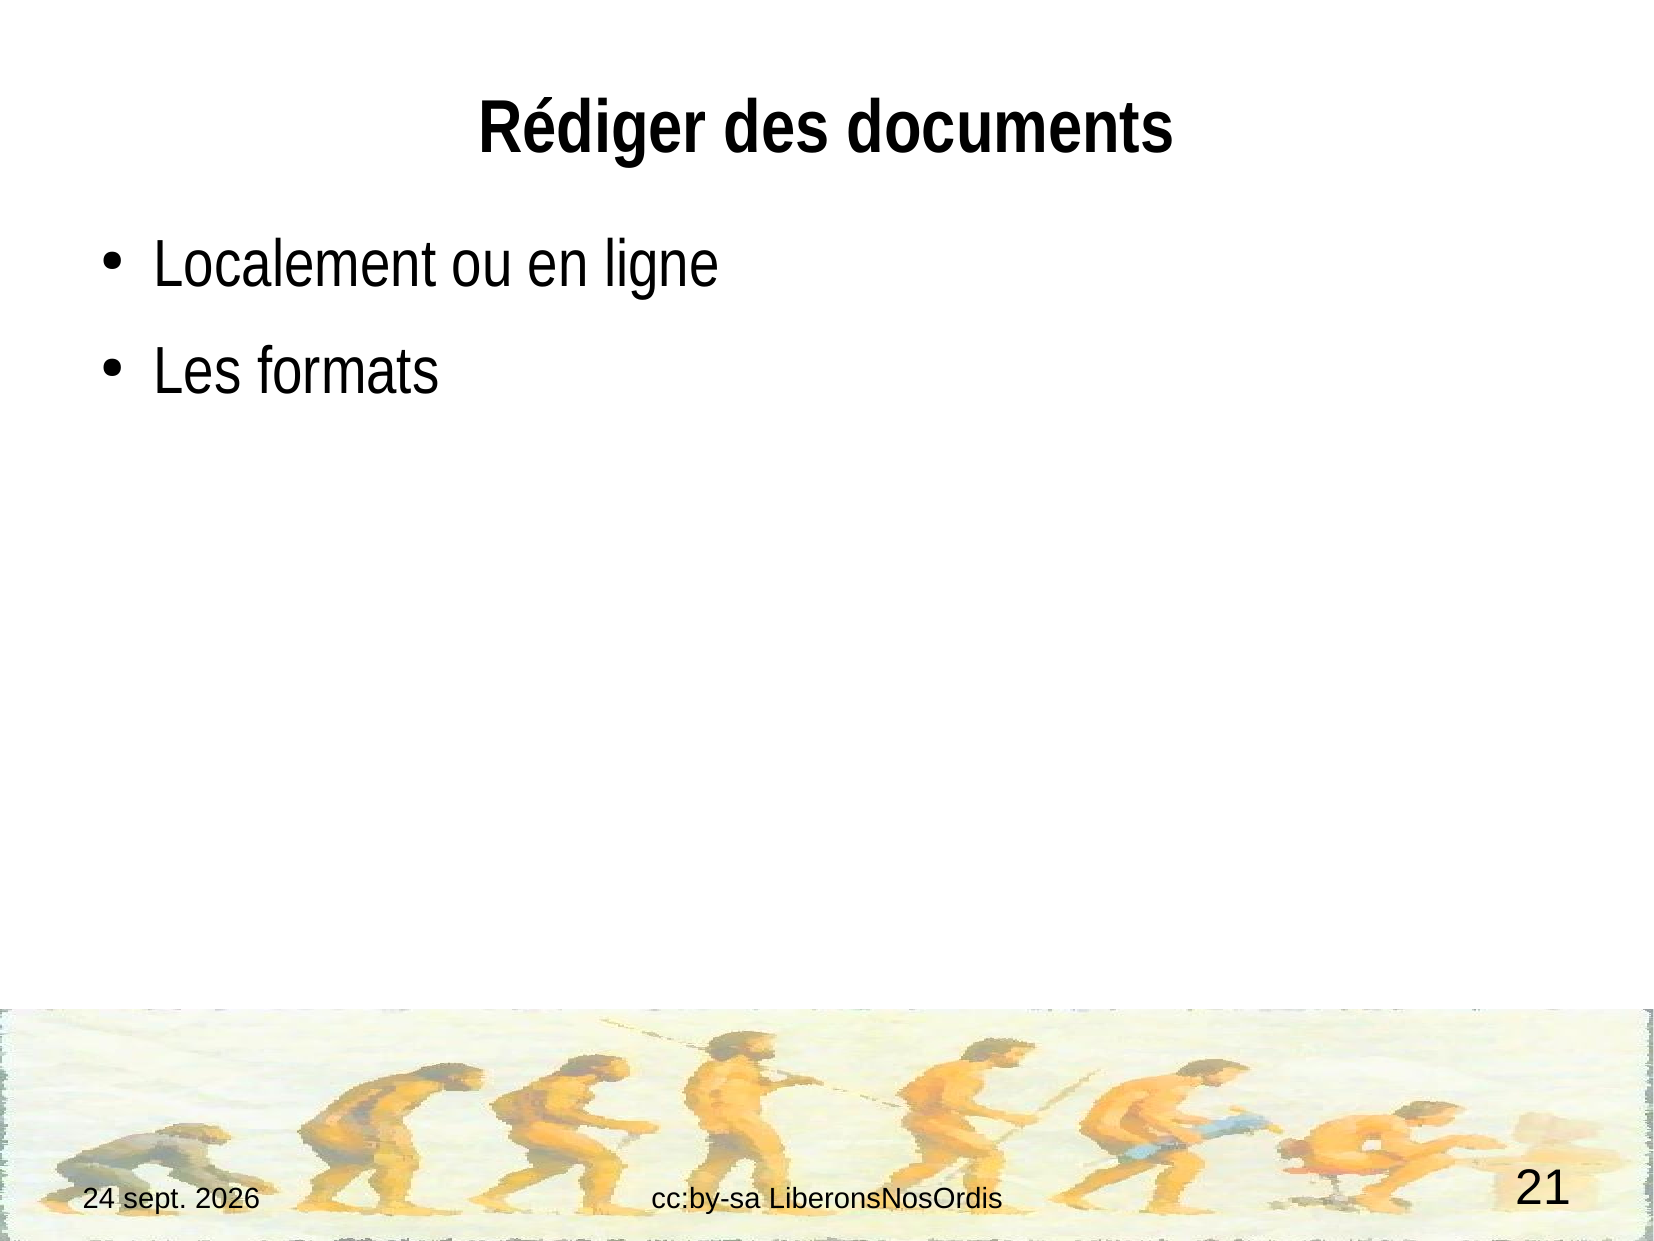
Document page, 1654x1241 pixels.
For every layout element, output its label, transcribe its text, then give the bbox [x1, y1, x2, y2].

list Localement ou en ligne Les formats [82, 224, 1571, 1010]
picture [0, 1009, 1654, 1241]
title Rédiger des documents [82, 49, 1571, 201]
